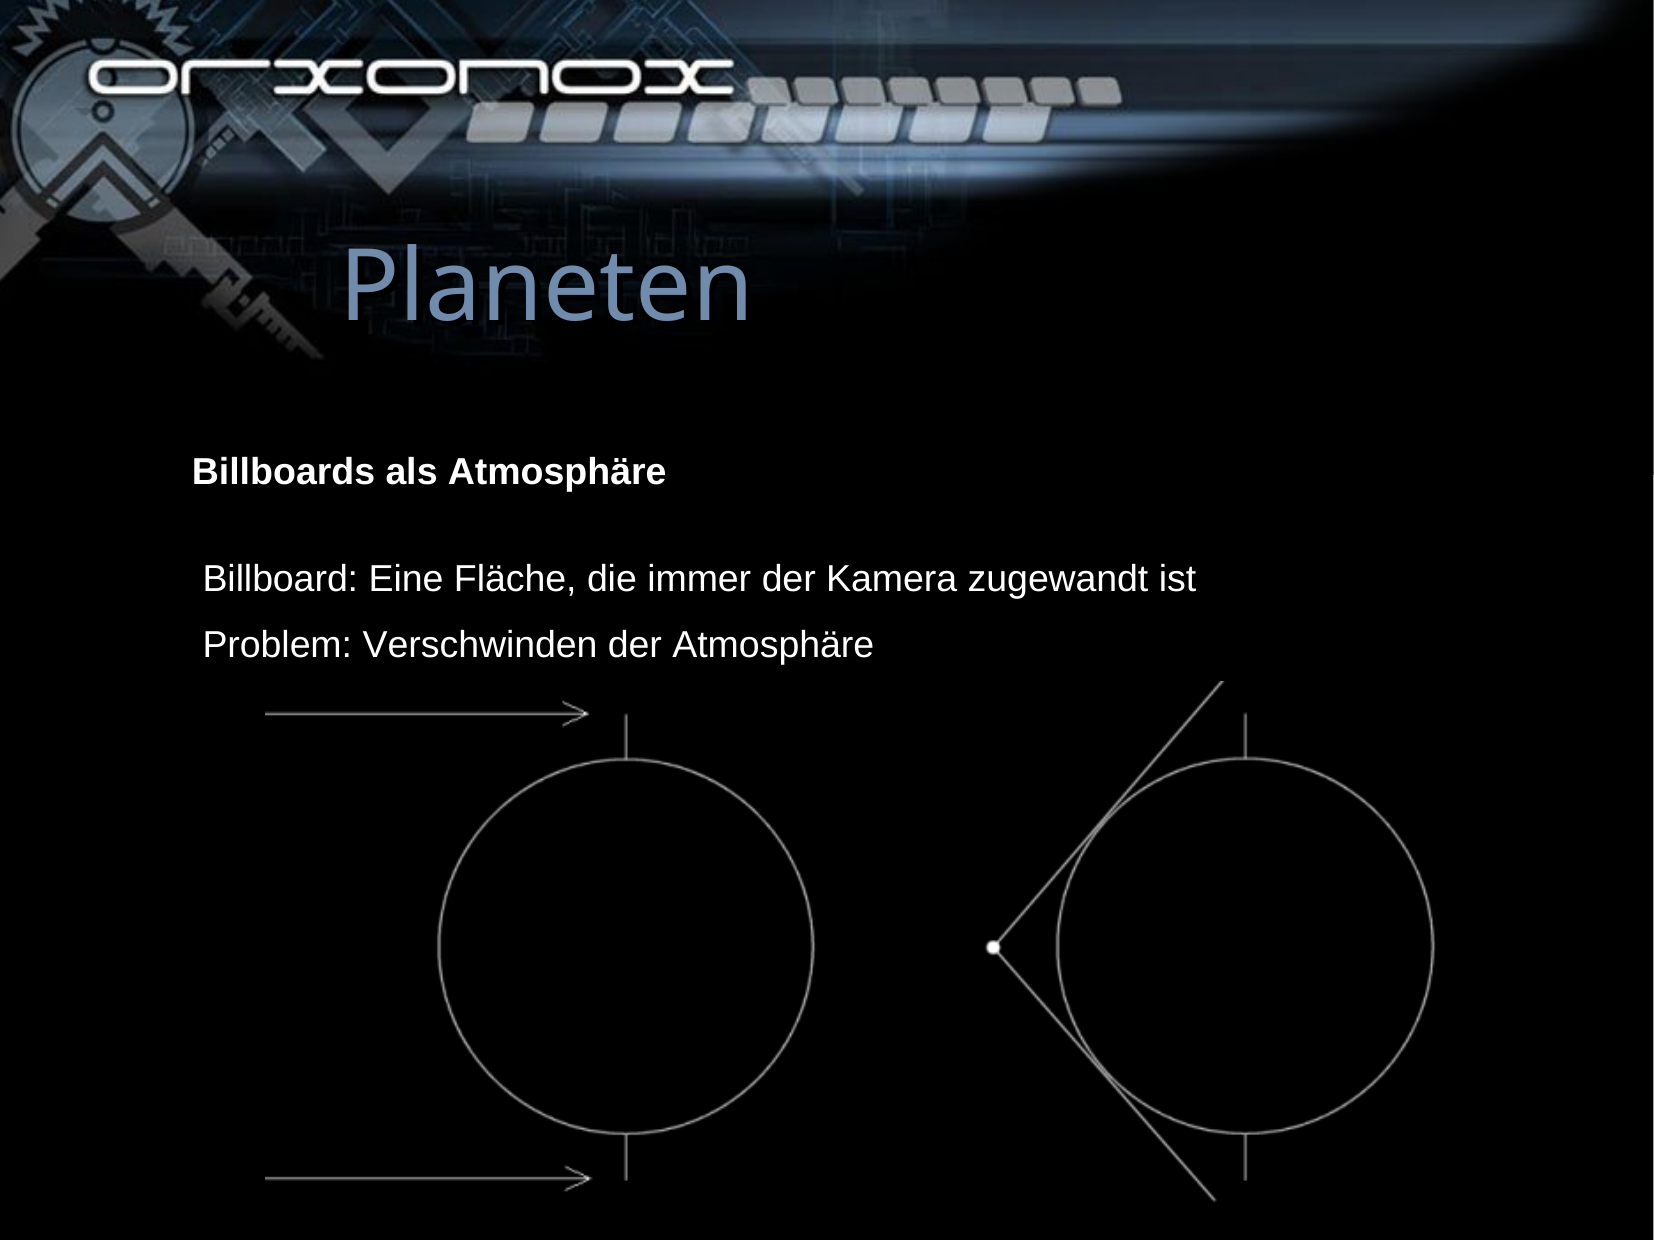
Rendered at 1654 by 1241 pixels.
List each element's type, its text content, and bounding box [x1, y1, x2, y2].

picture [883, 681, 1447, 1211]
picture [265, 682, 827, 1211]
text_box Billboards als Atmosphäre Billboard: Eine Fläche, die immer der Kamera zugewandt ist Problem: Verschwinden der Atmosphäre [177, 442, 1329, 739]
text_box Planeten [324, 205, 1300, 337]
picture [0, 0, 1654, 475]
